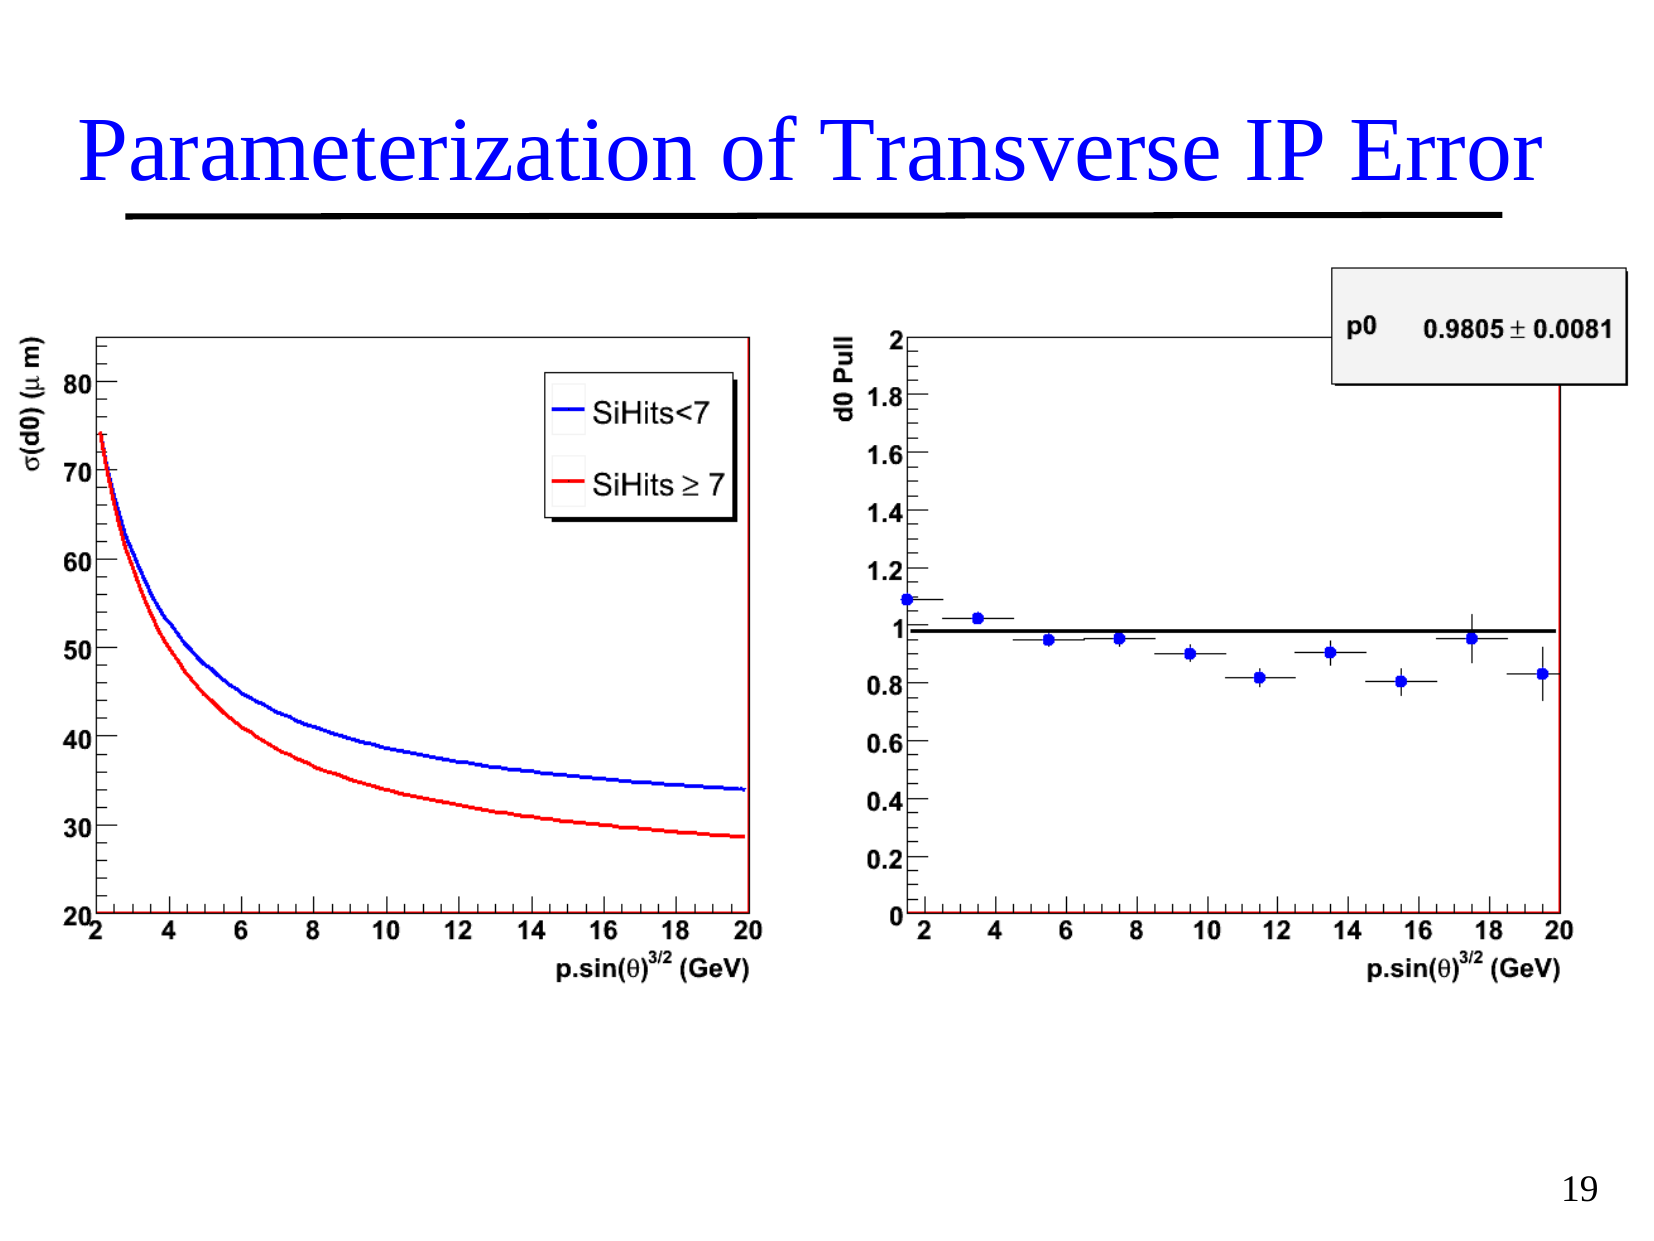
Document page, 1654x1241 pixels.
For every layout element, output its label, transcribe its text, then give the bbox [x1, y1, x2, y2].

picture [15, 265, 1642, 986]
text_box Parameterization of Transverse IP Error [77, 99, 1572, 214]
